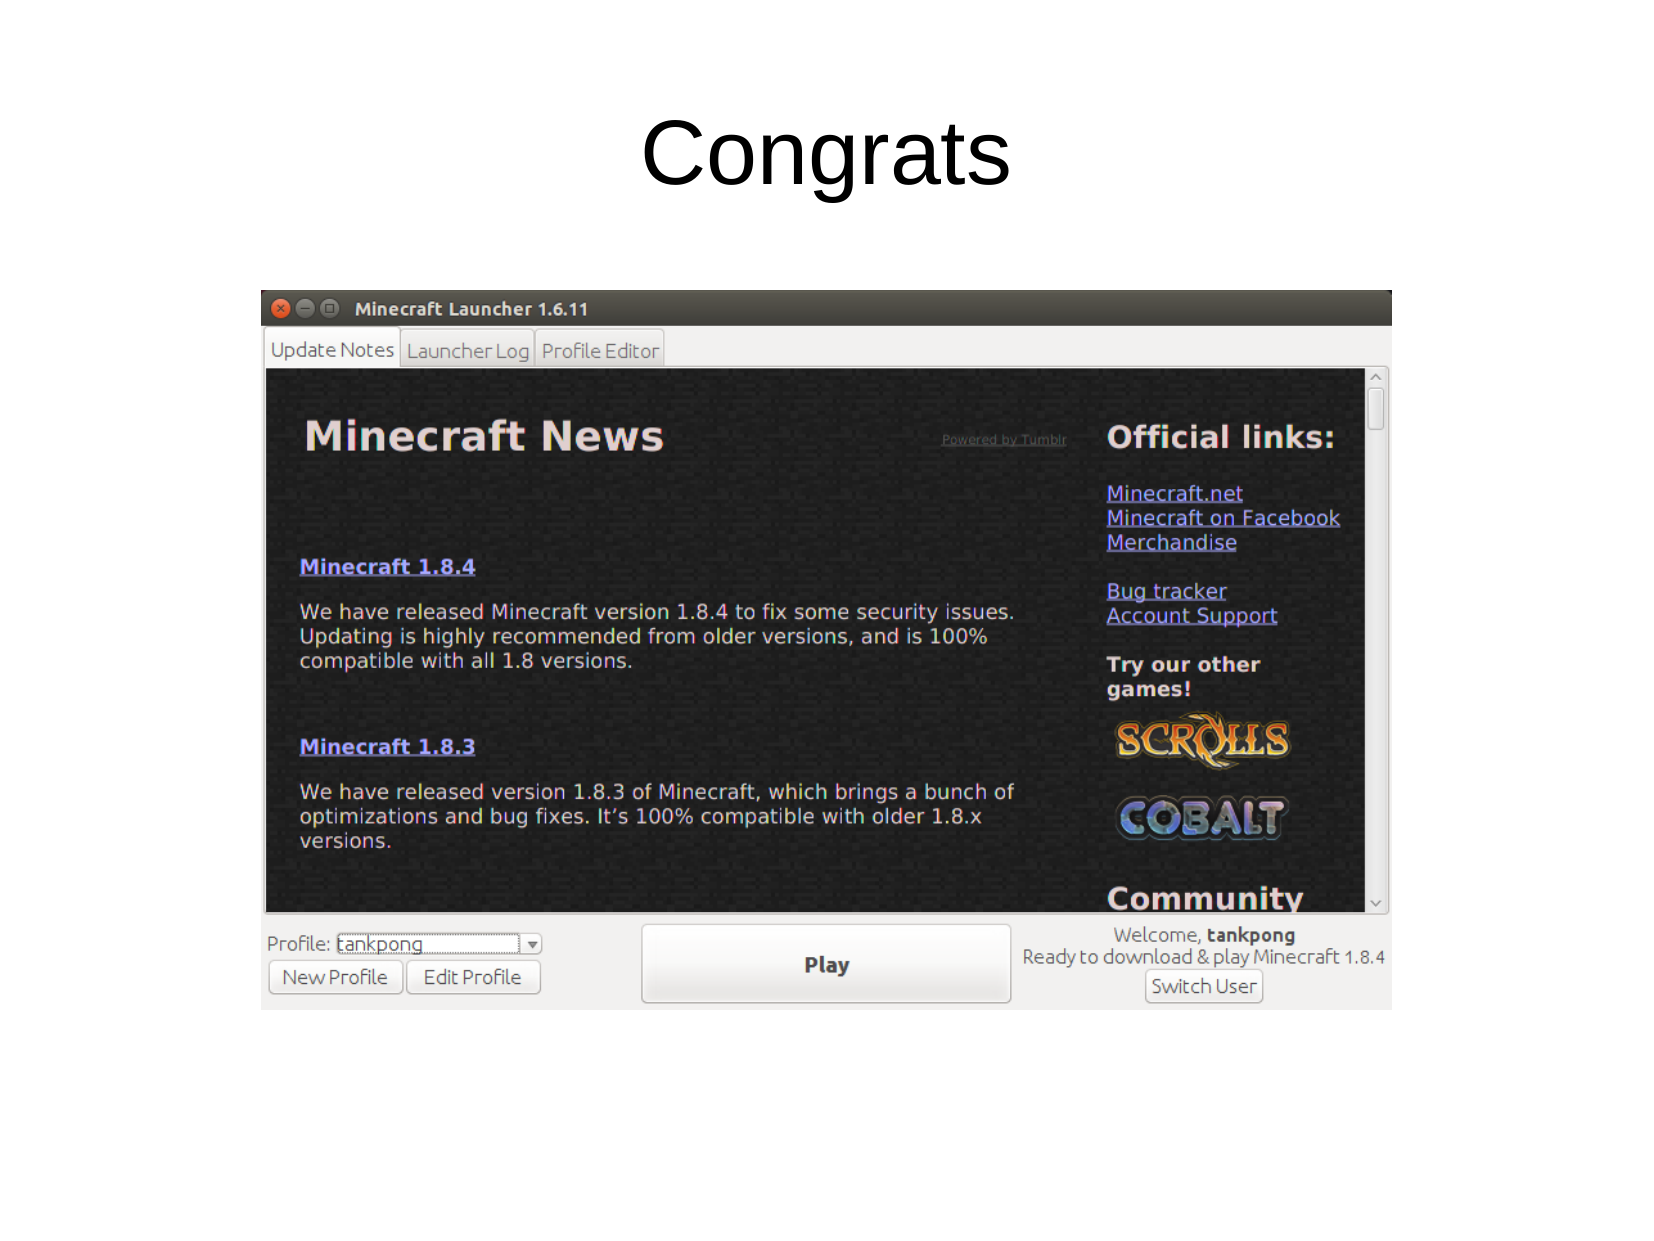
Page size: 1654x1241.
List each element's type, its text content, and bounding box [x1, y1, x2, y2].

picture [261, 290, 1392, 1010]
title Congrats [82, 49, 1571, 257]
